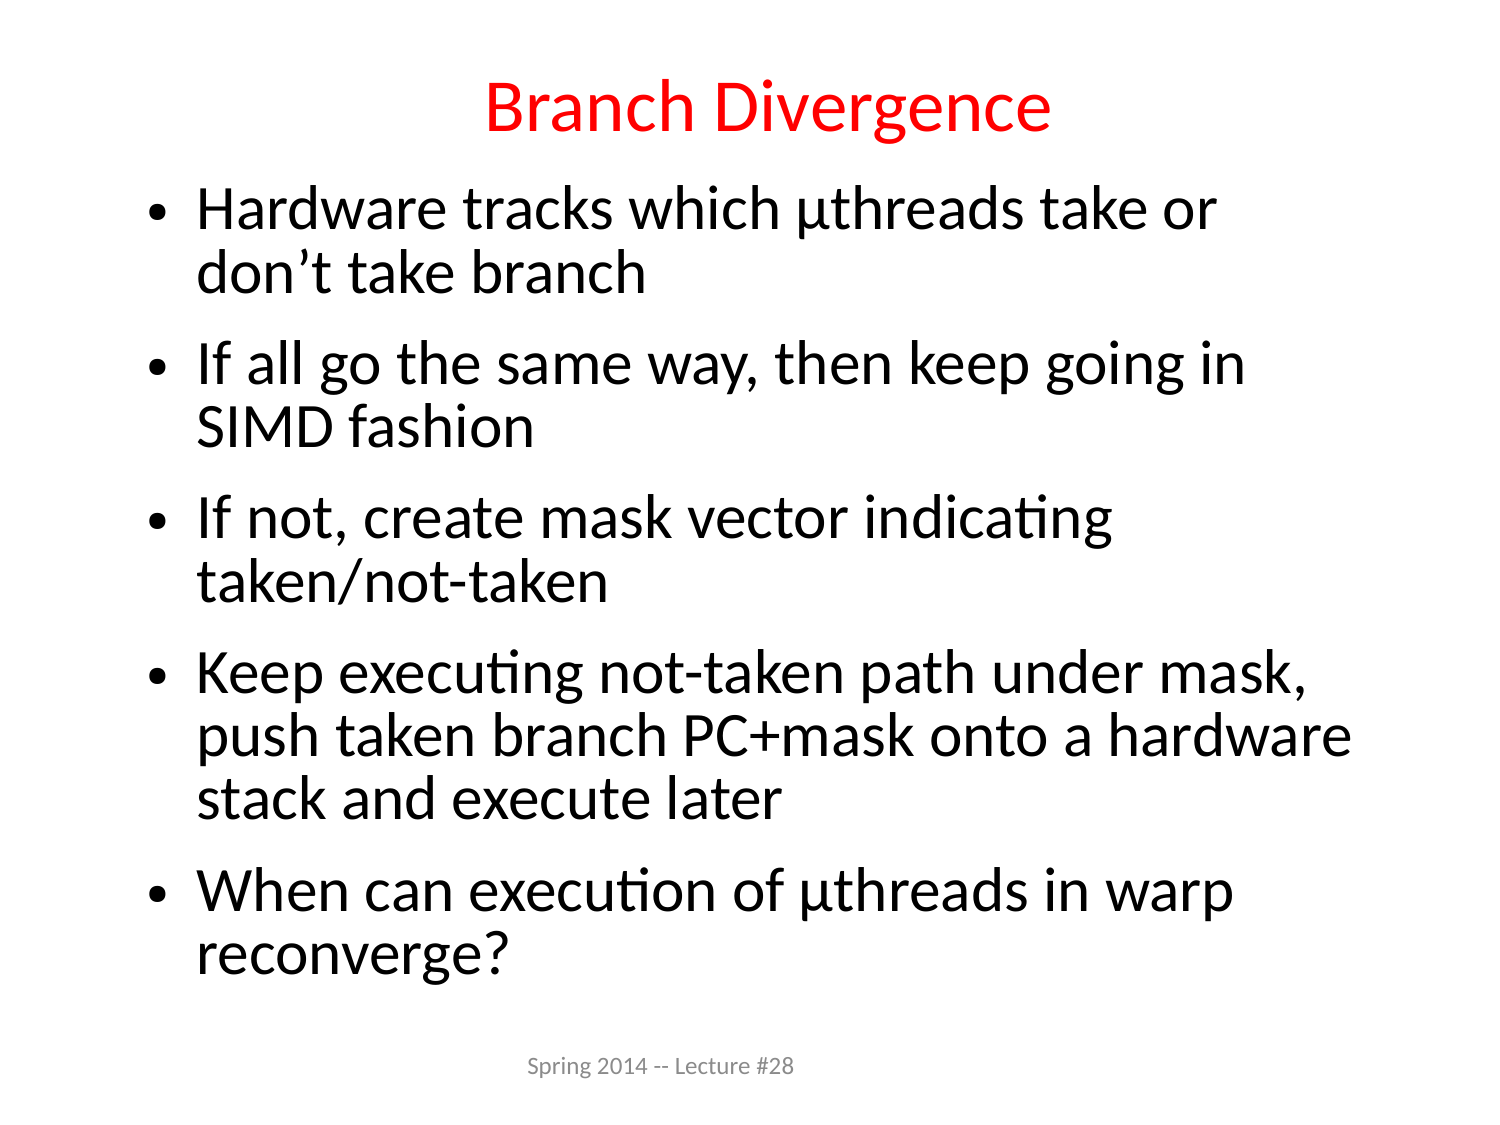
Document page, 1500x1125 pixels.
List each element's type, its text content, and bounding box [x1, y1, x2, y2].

title Branch Divergence [75, 37, 1463, 188]
list Hardware tracks which µthreads take or don’t take branch If all go the same way, then keep going in SIMD fashion If not, create mask vector indicating taken/not-taken Keep executing not-taken path under mask, push taken branch PC+mask onto a hardware stack and execute later When can execution of µthreads in warp reconverge? [114, 174, 1375, 1005]
